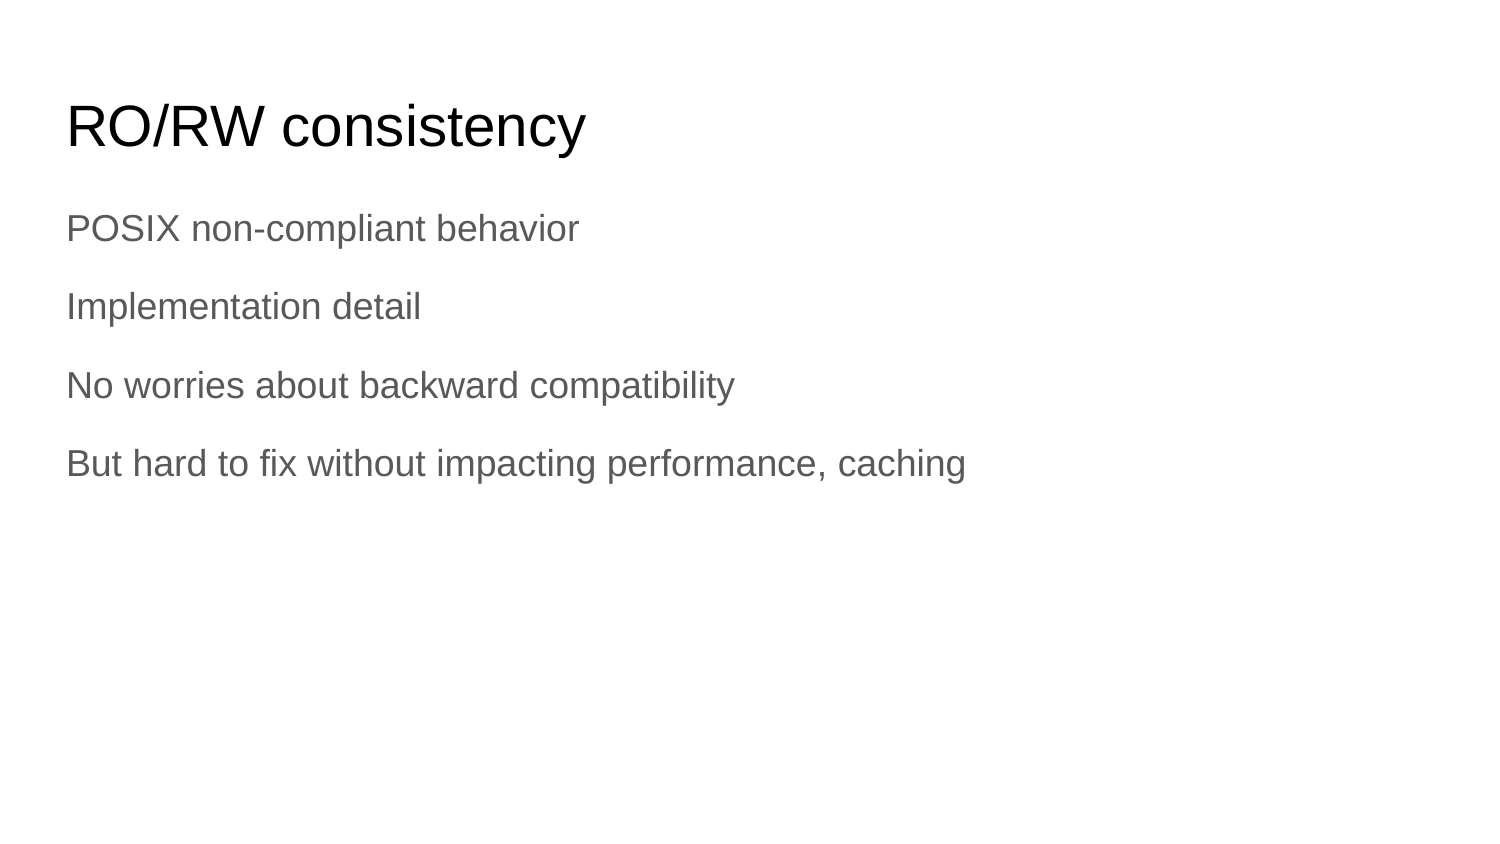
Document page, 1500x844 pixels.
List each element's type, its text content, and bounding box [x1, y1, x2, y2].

list POSIX non-compliant behavior Implementation detail No worries about backward compatibility But hard to fix without impacting performance, caching [51, 189, 1449, 750]
title RO/RW consistency [51, 72, 1449, 167]
